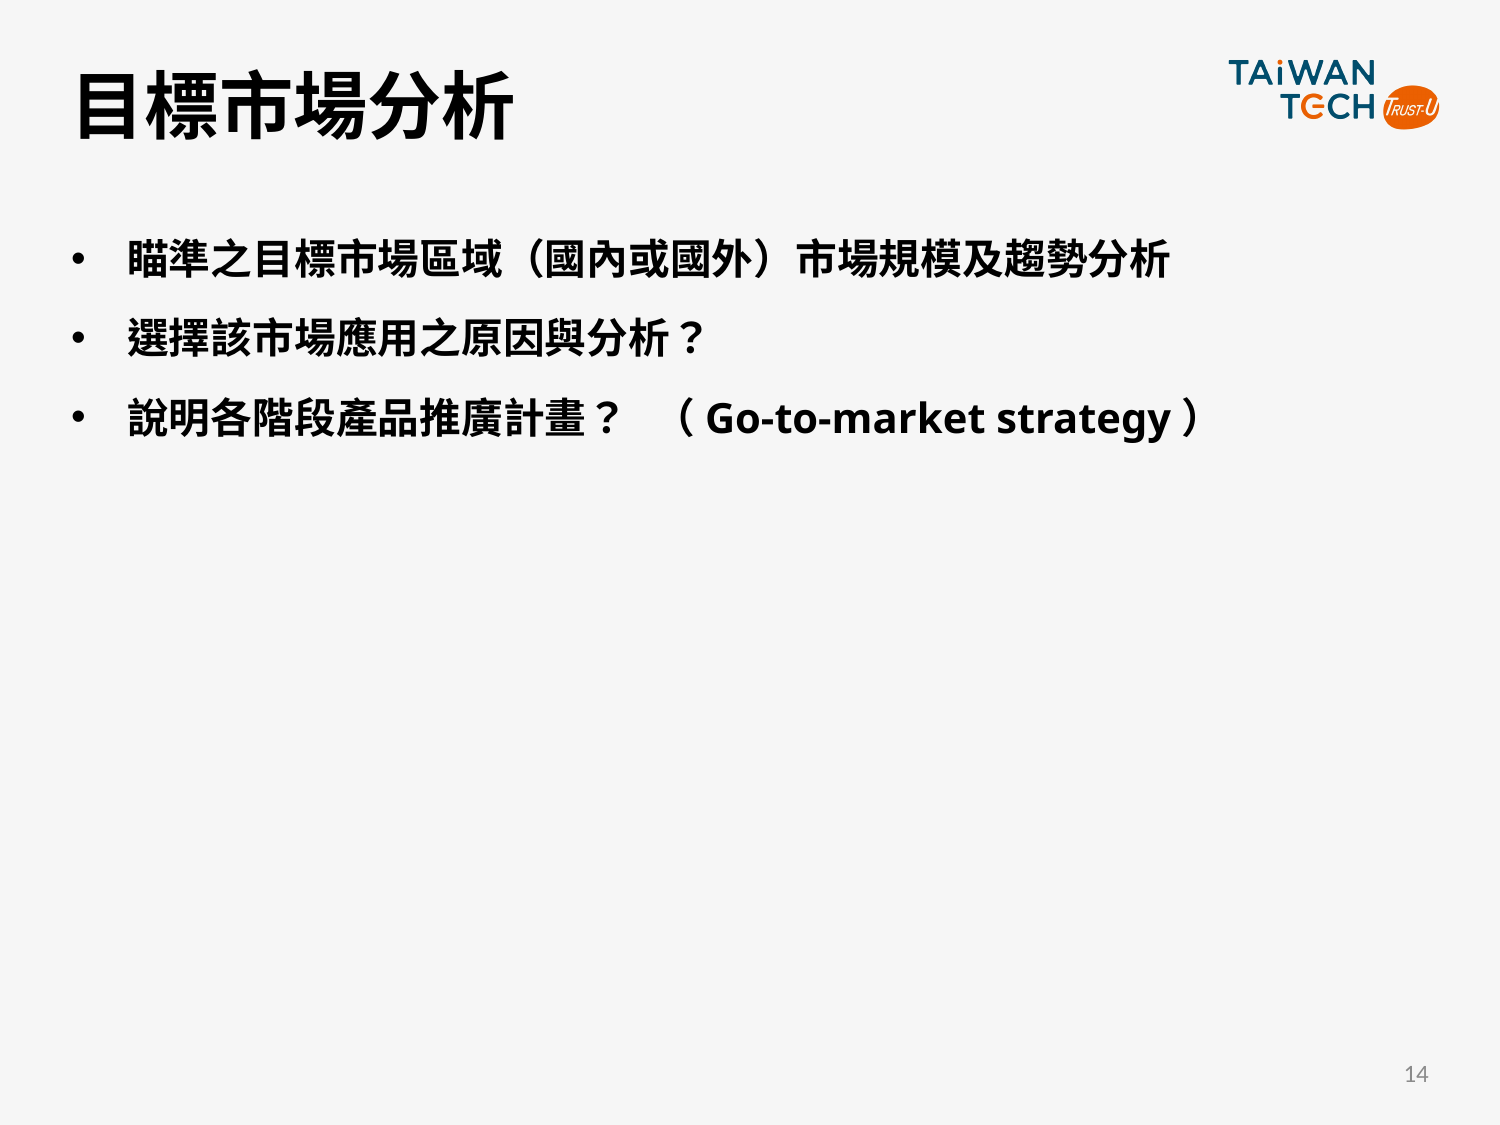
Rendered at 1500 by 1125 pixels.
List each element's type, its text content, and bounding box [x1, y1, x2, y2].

title 目標市場分析 [55, 33, 1444, 156]
list 瞄準之目標市場區域（國內或國外）市場規模及趨勢分析 選擇該市場應用之原因與分析？ 說明各階段產品推廣計畫？ （Go-to-market strategy） [55, 200, 1444, 1021]
slide_number <編號> [1106, 1042, 1445, 1103]
